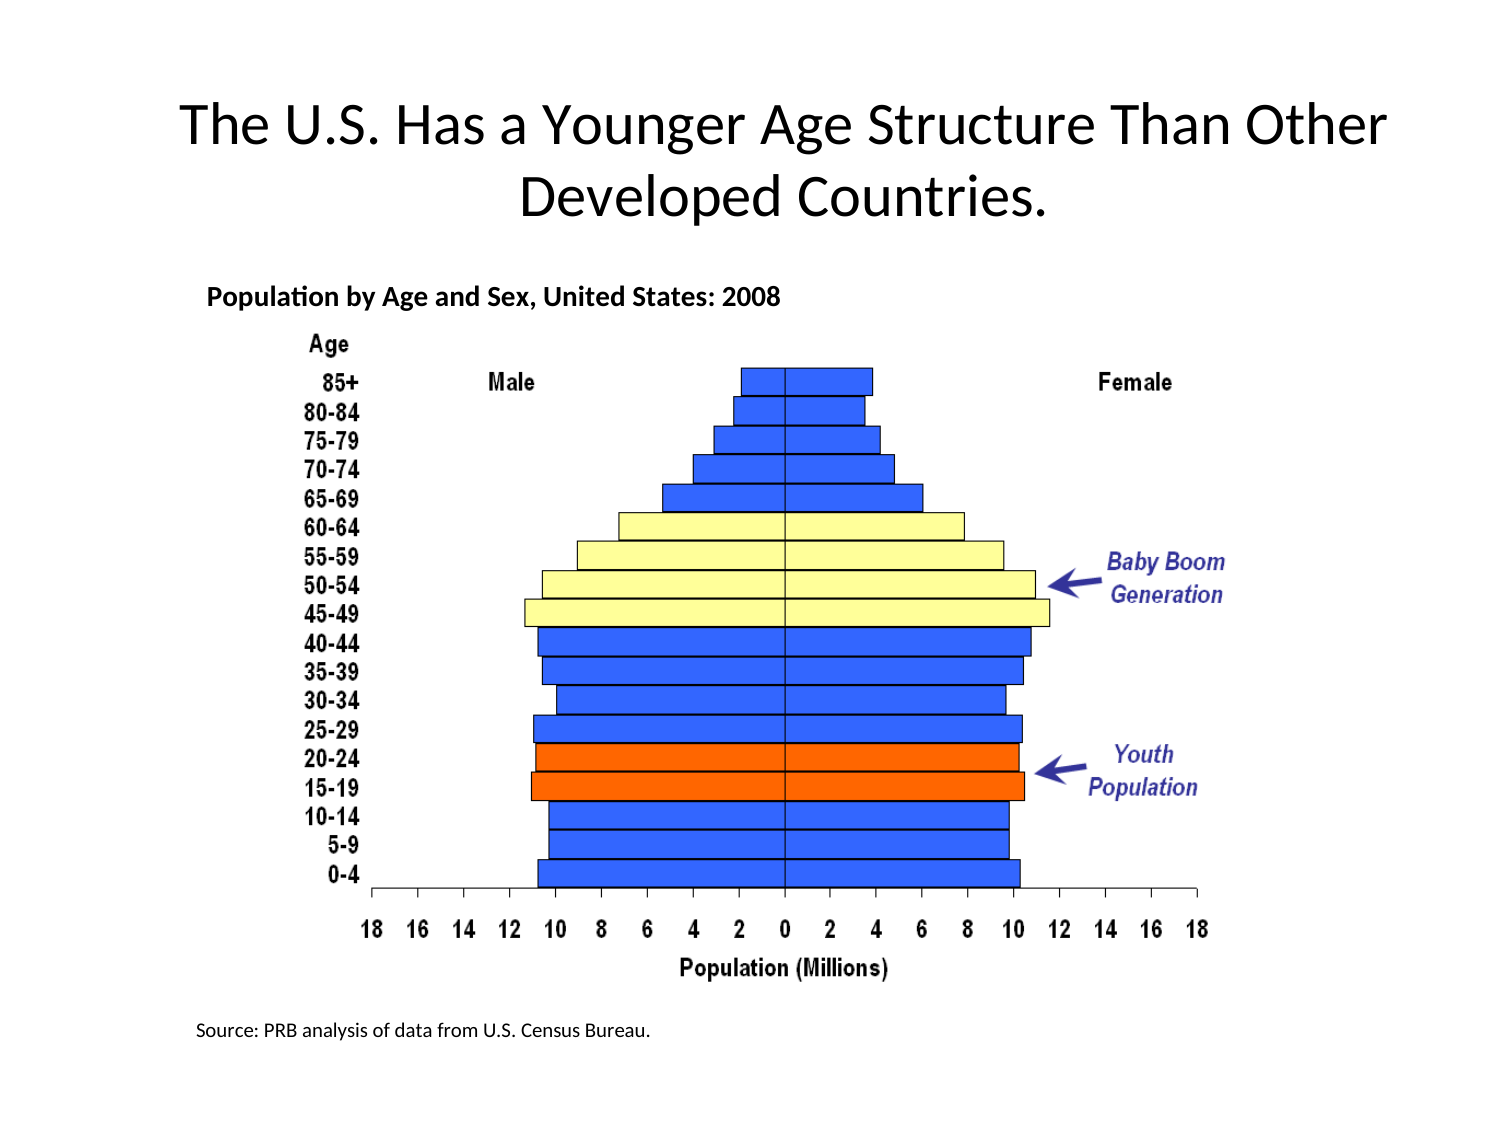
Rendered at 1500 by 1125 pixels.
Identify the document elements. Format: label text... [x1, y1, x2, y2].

text_box Source: PRB analysis of data from U.S. Census Bureau. [181, 1009, 667, 1050]
picture [250, 314, 1246, 996]
text_box The U.S. Has a Younger Age Structure Than Other Developed Countries. [149, 75, 1420, 238]
text_box Population by Age and Sex, United States: 2008 [192, 269, 797, 321]
